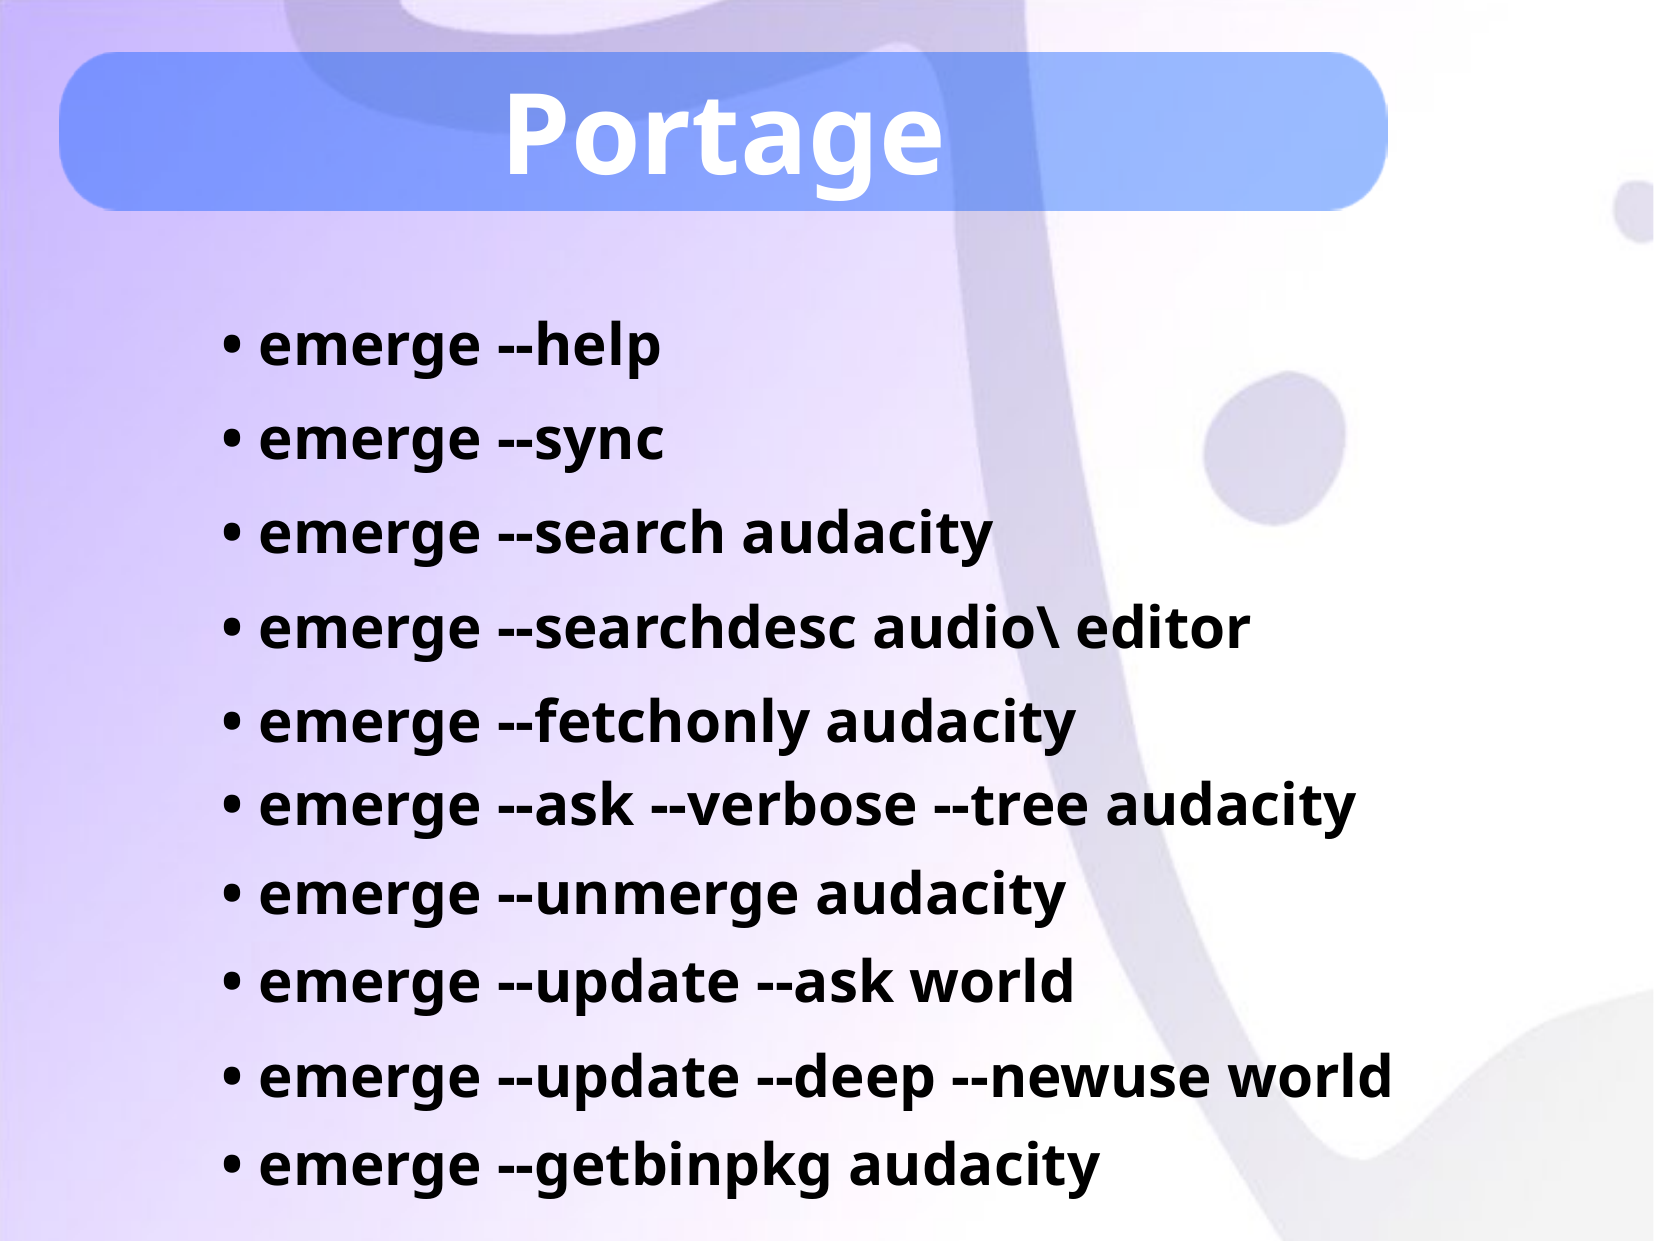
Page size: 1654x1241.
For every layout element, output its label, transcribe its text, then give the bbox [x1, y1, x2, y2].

text_box • emerge --unmerge audacity [206, 844, 1123, 933]
text_box • emerge --getbinpkg audacity [206, 1116, 1152, 1208]
text_box • emerge --search audacity [206, 484, 1063, 576]
text_box • emerge --update --deep --newuse world [206, 1027, 1477, 1119]
text_box • emerge --fetchonly audacity [206, 673, 1123, 765]
text_box • emerge --help [206, 295, 709, 387]
text_box • emerge --ask --verbose --tree audacity [206, 755, 1418, 847]
picture [0, 0, 1654, 1241]
text_box • emerge --sync [206, 389, 709, 481]
text_box • emerge --update --ask world [206, 933, 1123, 1024]
text_box • emerge --searchdesc audio\ editor [206, 578, 1329, 670]
